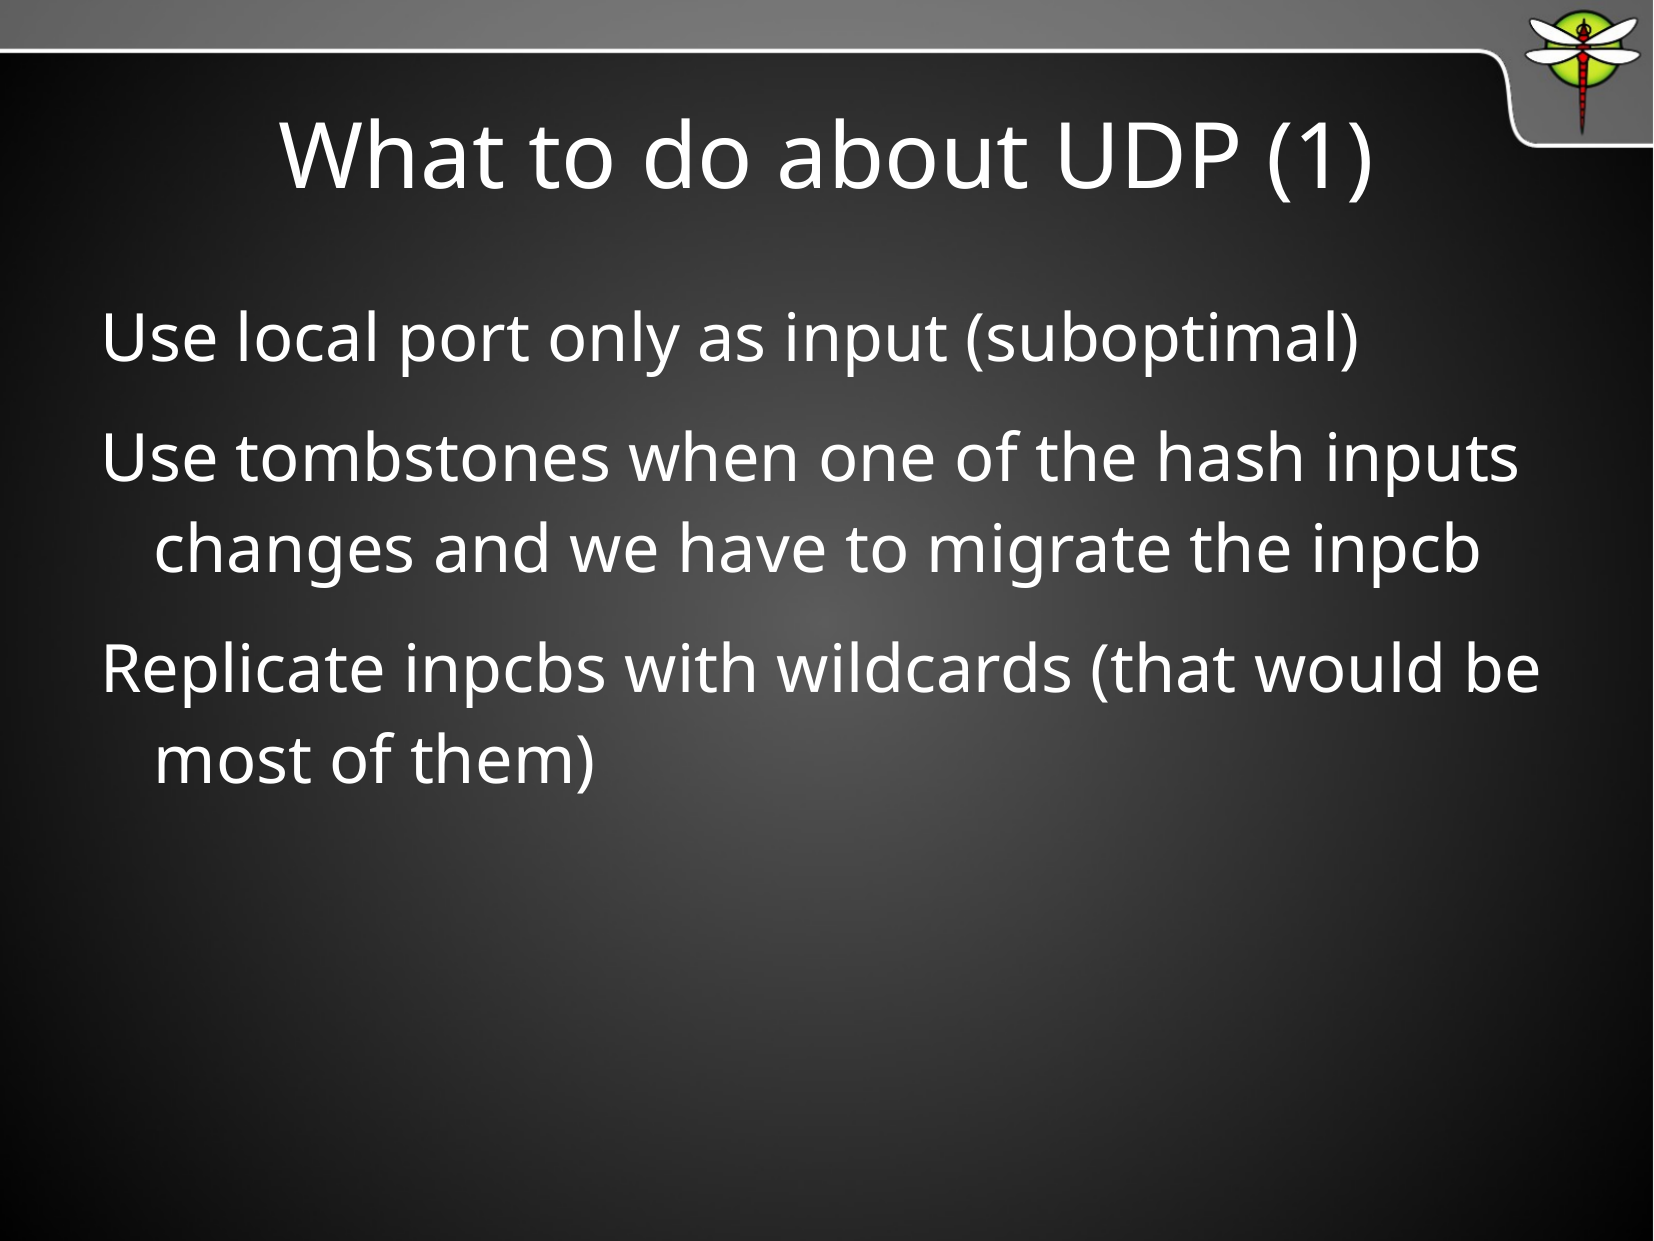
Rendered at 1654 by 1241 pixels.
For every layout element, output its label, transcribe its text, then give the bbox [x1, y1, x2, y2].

list Use local port only as input (suboptimal) Use tombstones when one of the hash inputs changes and we have to migrate the inpcb Replicate inpcbs with wildcards (that would be most of them) [82, 290, 1571, 1094]
picture [0, 0, 1654, 1241]
title What to do about UDP (1) [82, 49, 1571, 257]
